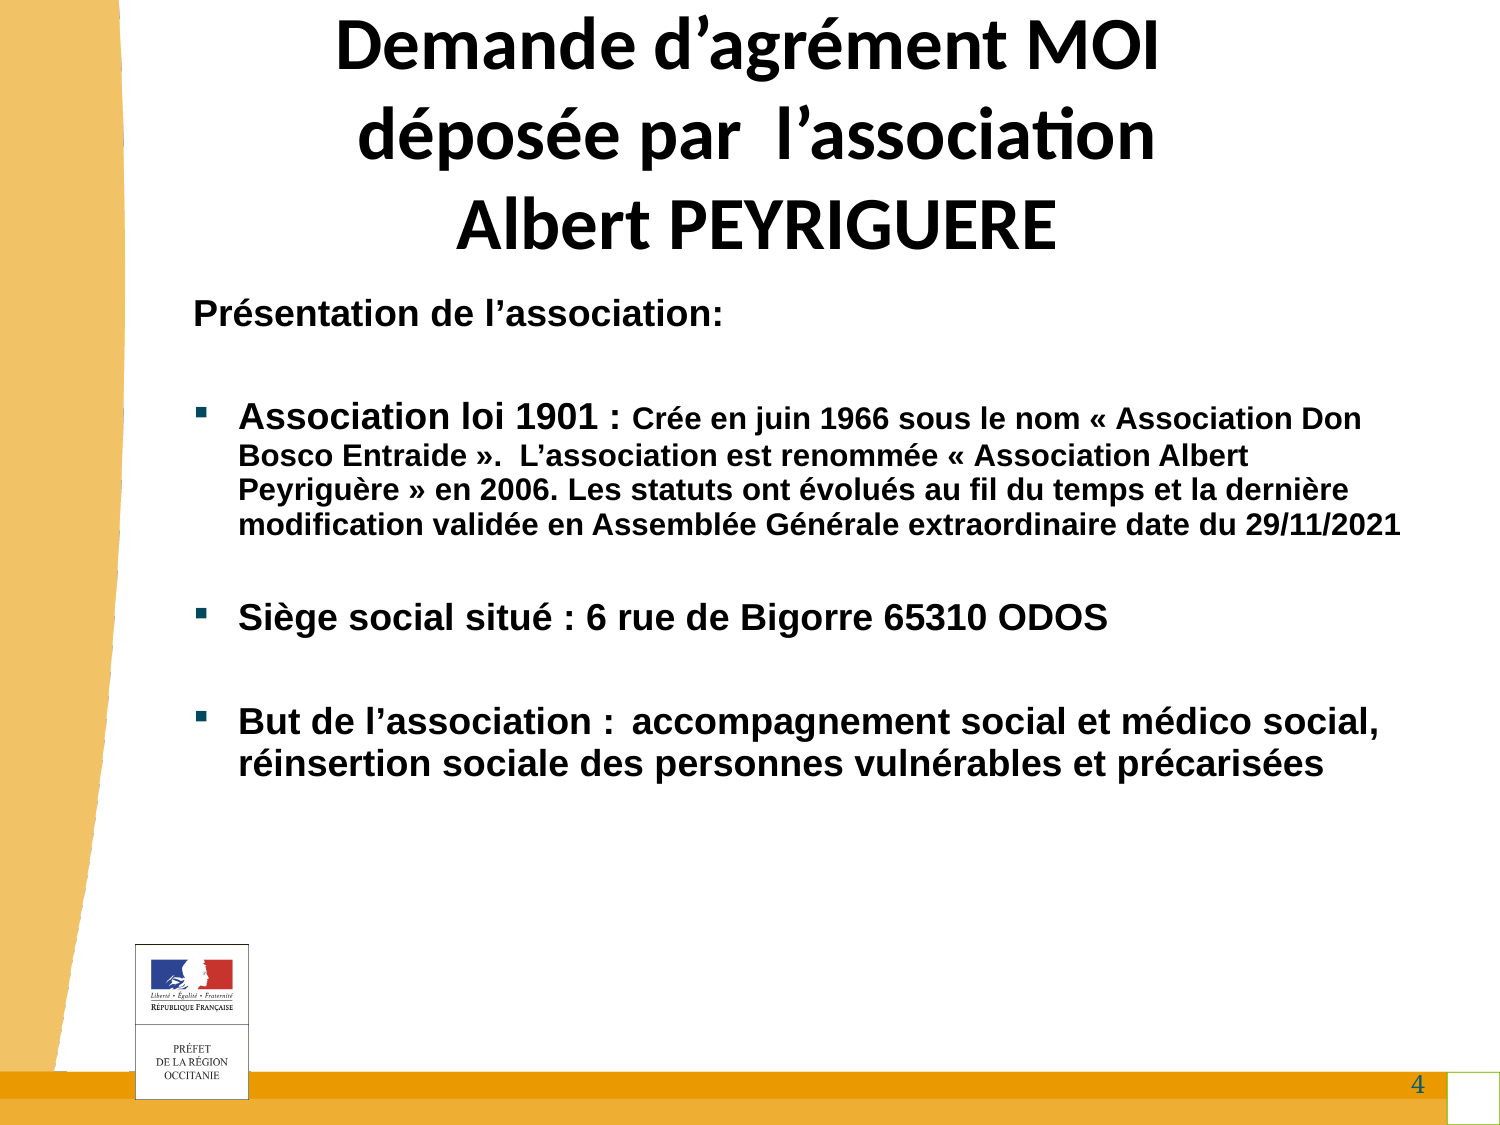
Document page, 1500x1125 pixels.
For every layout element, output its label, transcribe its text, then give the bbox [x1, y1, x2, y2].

slide_number <numéro> [1299, 1042, 1425, 1103]
title Demande d’agrément MOI déposée par l’association Albert PEYRIGUERE [82, 106, 1433, 355]
list Présentation de l’association: Association loi 1901 : Crée en juin 1966 sous le nom « Association Don Bosco Entraide ». L’association est renommée « Association Albert Peyriguère » en 2006. Les statuts ont évolués au fil du temps et la dernière modification validée en Assemblée Générale extraordinaire date du 29/11/2021 Siège social situé : 6 rue de Bigorre 65310 ODOS But de l’association : accompagnement social et médico social, réinsertion sociale des personnes vulnérables et précarisées [193, 292, 1441, 1004]
picture [0, 0, 1500, 1125]
